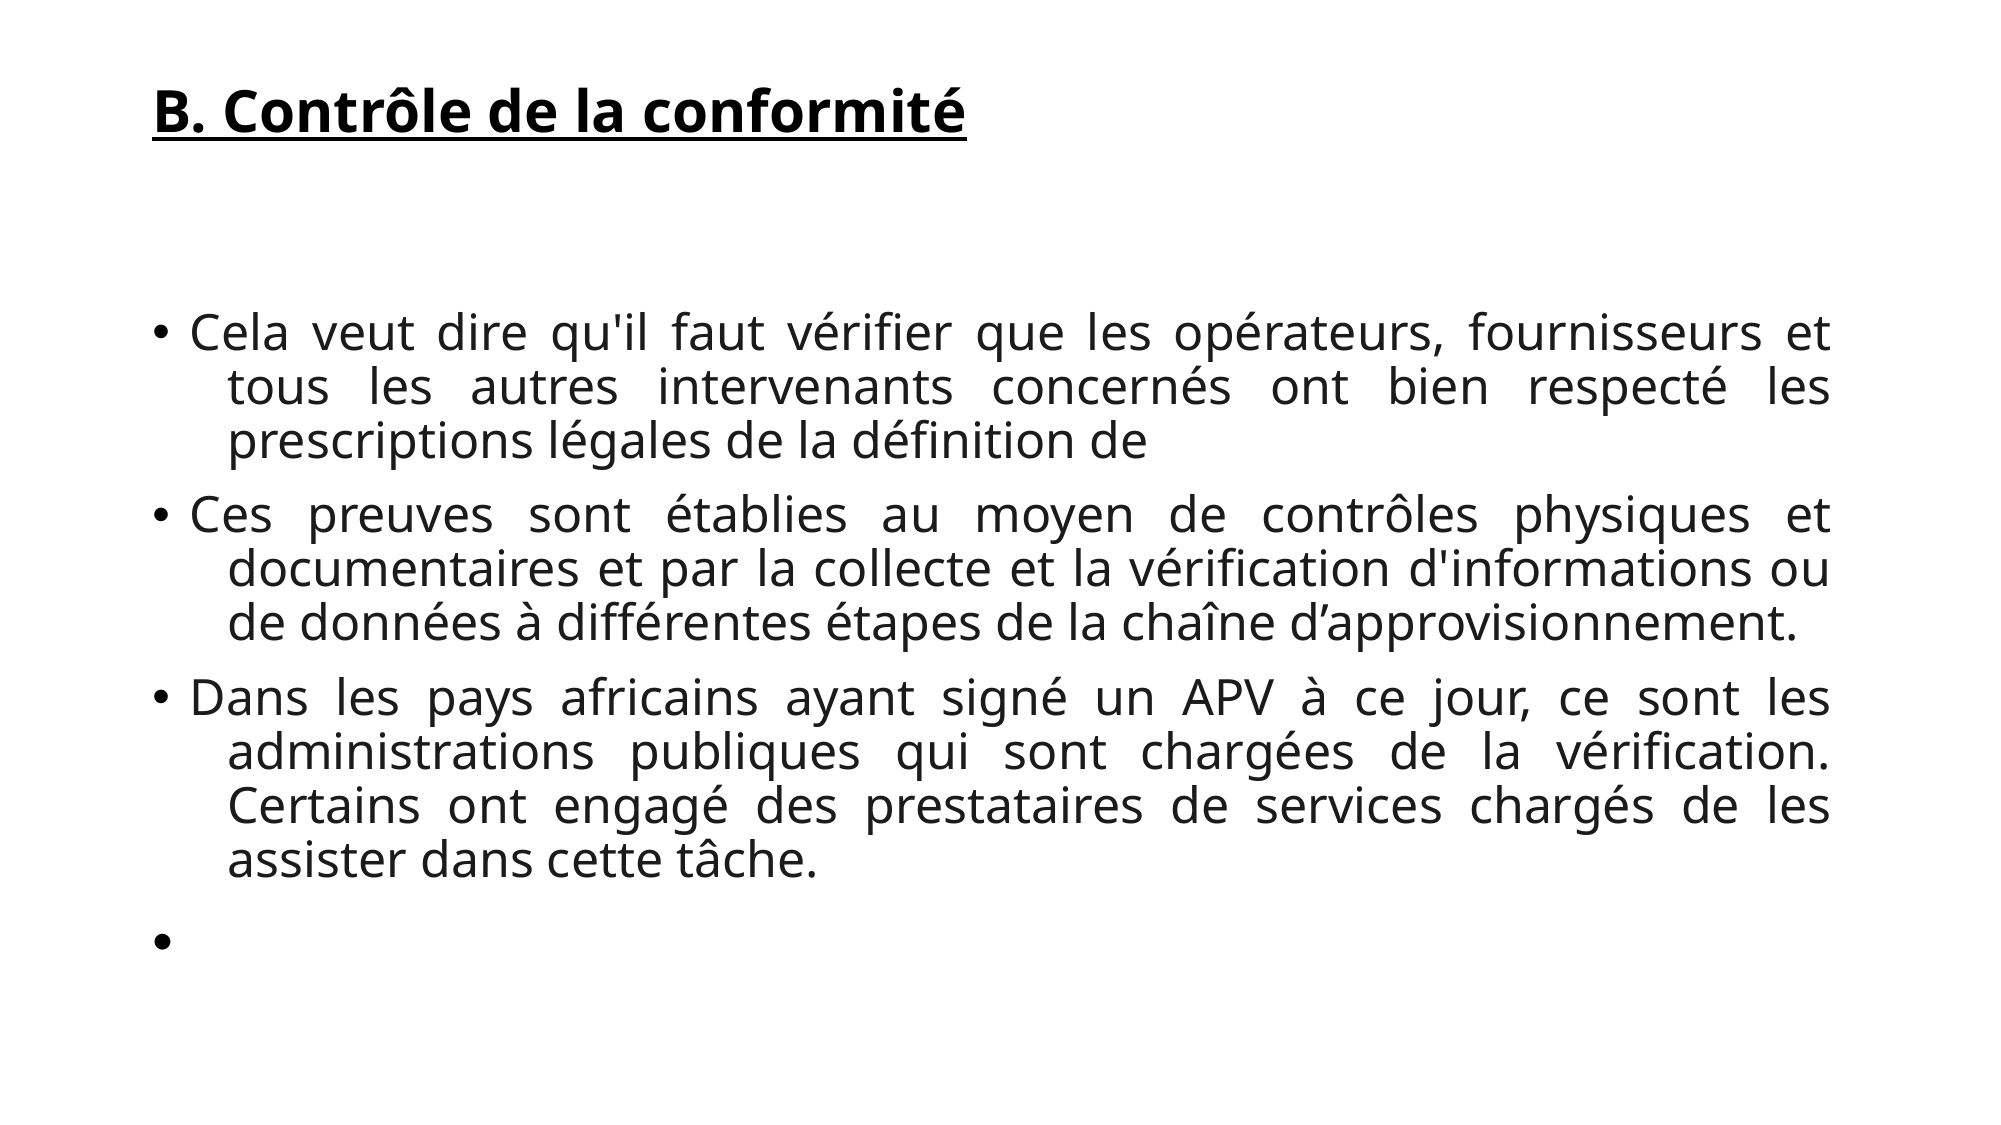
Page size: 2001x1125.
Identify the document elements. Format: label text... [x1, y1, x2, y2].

title B. Contrôle de la conformité [137, 59, 1863, 278]
list Cela veut dire qu'il faut vérifier que les opérateurs, fournisseurs et tous les autres intervenants concernés ont bien respecté les prescriptions légales de la définition de Ces preuves sont établies au moyen de contrôles physiques et documentaires et par la collecte et la vérification d'informations ou de données à différentes étapes de la chaîne d’approvisionnement. Dans les pays africains ayant signé un APV à ce jour, ce sont les administrations publiques qui sont chargées de la vérification. Certains ont engagé des prestataires de services chargés de les assister dans cette tâche. [137, 299, 1863, 1014]
